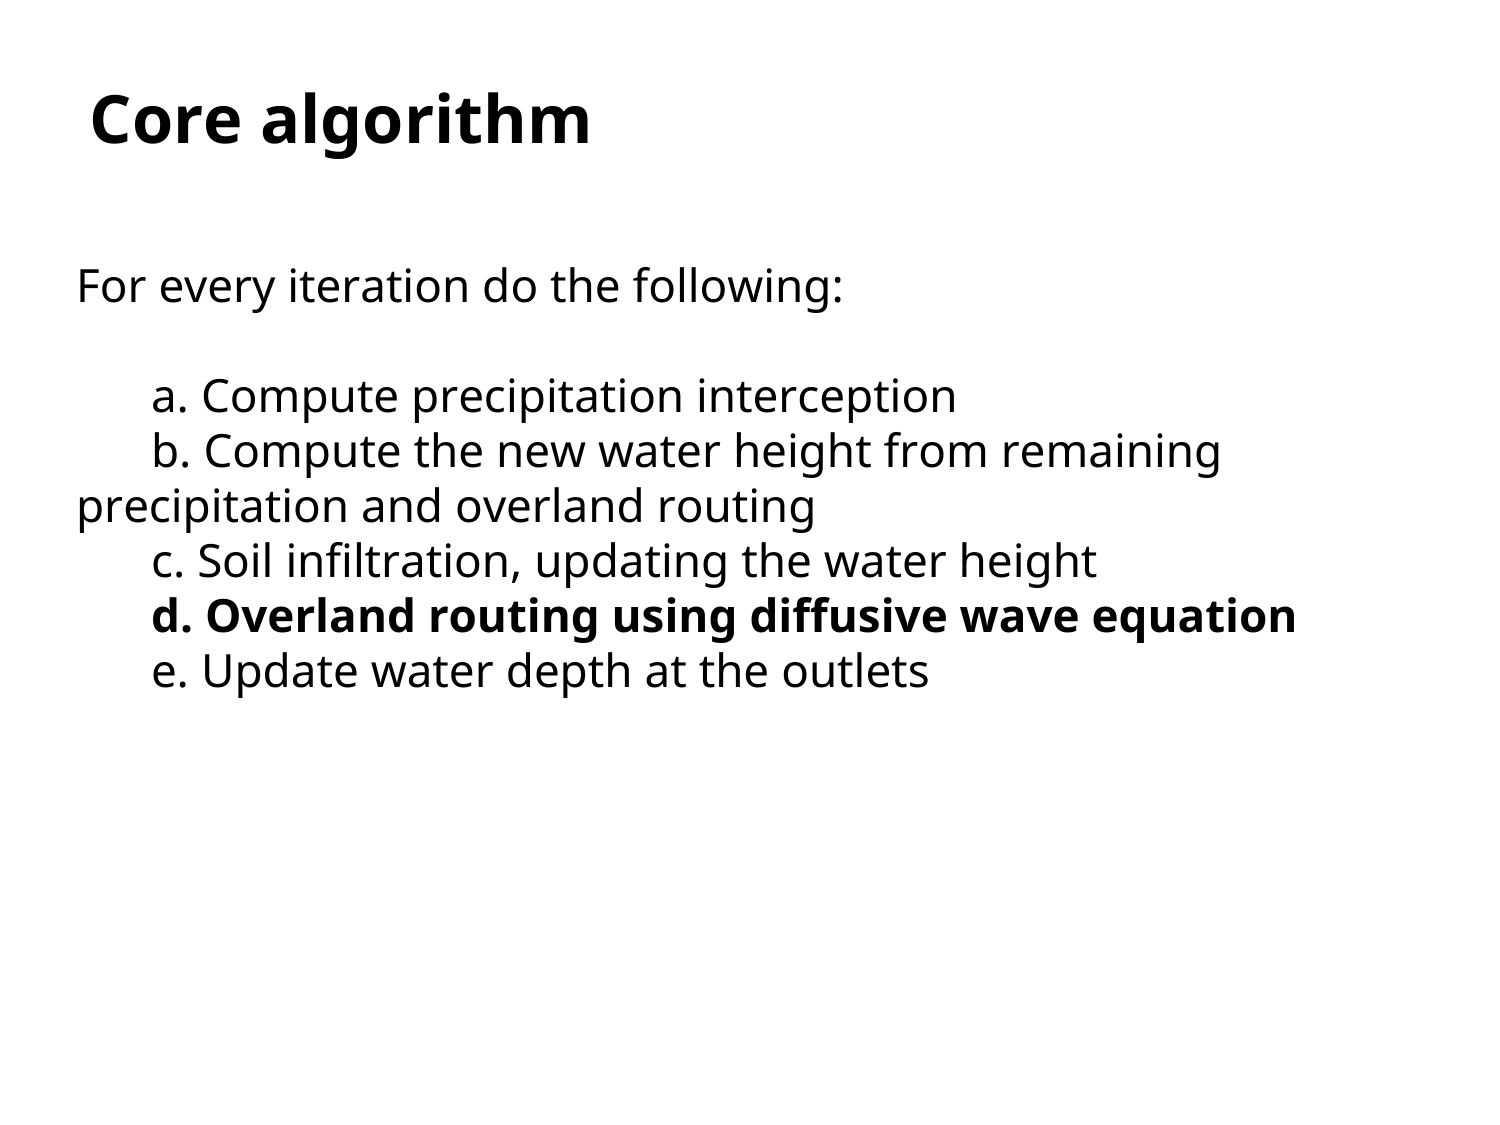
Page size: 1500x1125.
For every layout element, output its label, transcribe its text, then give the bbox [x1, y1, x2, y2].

text_box Core algorithm [75, 68, 1426, 190]
text_box For every iteration do the following: a. Compute precipitation interception b. Compute the new water height from remaining precipitation and overland routing c. Soil infiltration, updating the water height d. Overland routing using diffusive wave equation e. Update water depth at the outlets [76, 212, 1410, 735]
